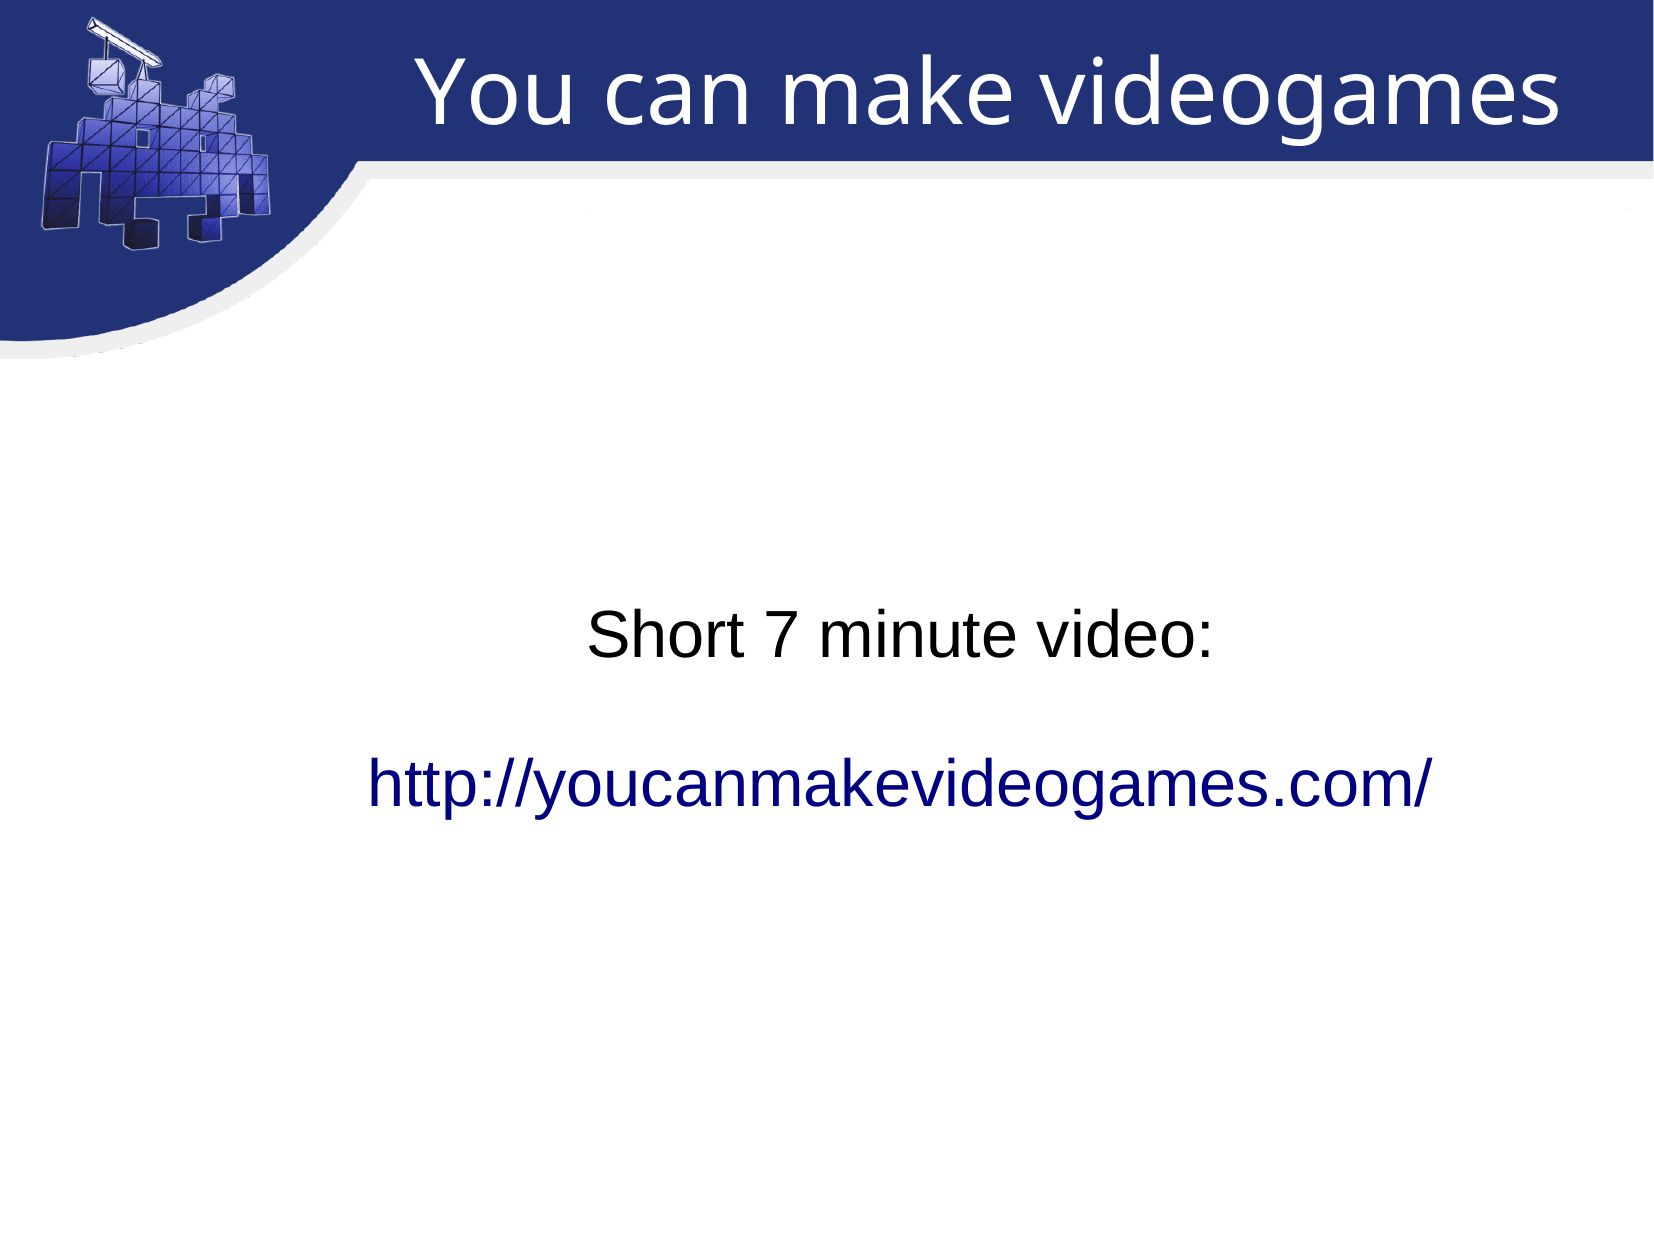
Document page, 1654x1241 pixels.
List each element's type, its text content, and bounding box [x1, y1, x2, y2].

subtitle Short 7 minute video: http://youcanmakevideogames.com/ [206, 332, 1595, 1086]
picture [0, 0, 1654, 443]
title You can make videogames [354, 35, 1625, 142]
